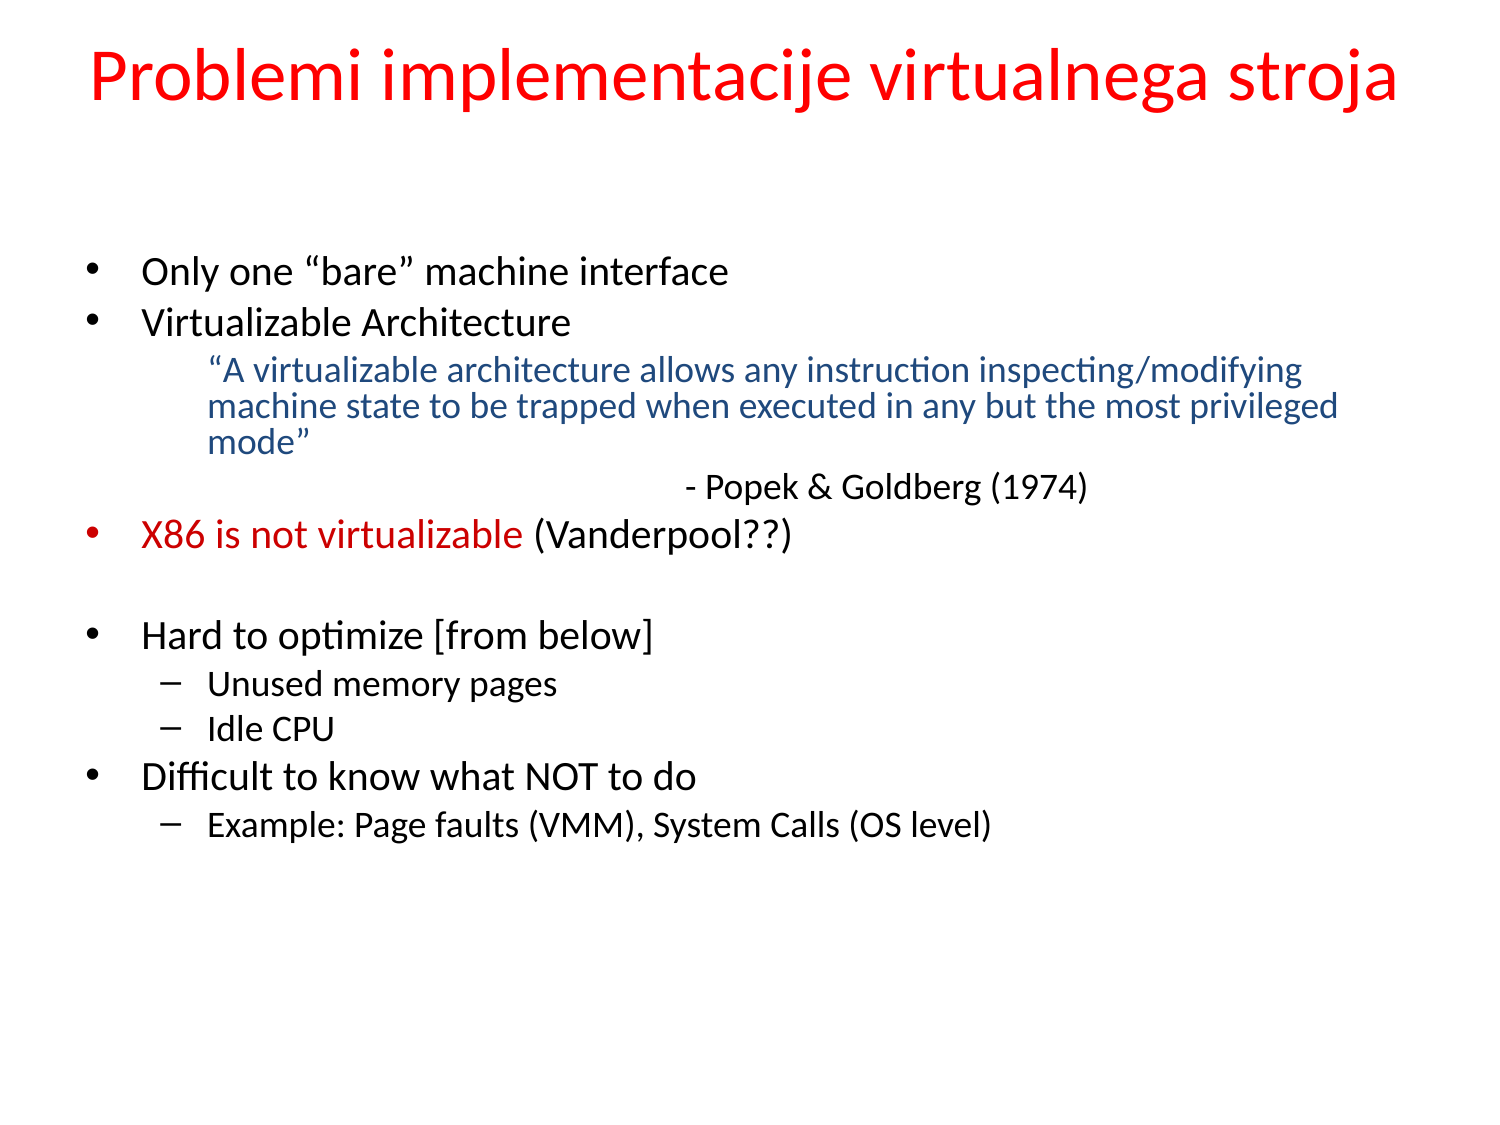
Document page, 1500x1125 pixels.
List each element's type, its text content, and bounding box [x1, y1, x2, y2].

list Only one “bare” machine interface Virtualizable Architecture “A virtualizable architecture allows any instruction inspecting/modifying machine state to be trapped when executed in any but the most privileged mode” - Popek & Goldberg (1974) X86 is not virtualizable (Vanderpool??) Hard to optimize [from below] Unused memory pages Idle CPU Difficult to know what NOT to do Example: Page faults (VMM), System Calls (OS level) [70, 246, 1421, 989]
title Problemi implementacije virtualnega stroja [70, 0, 1421, 168]
